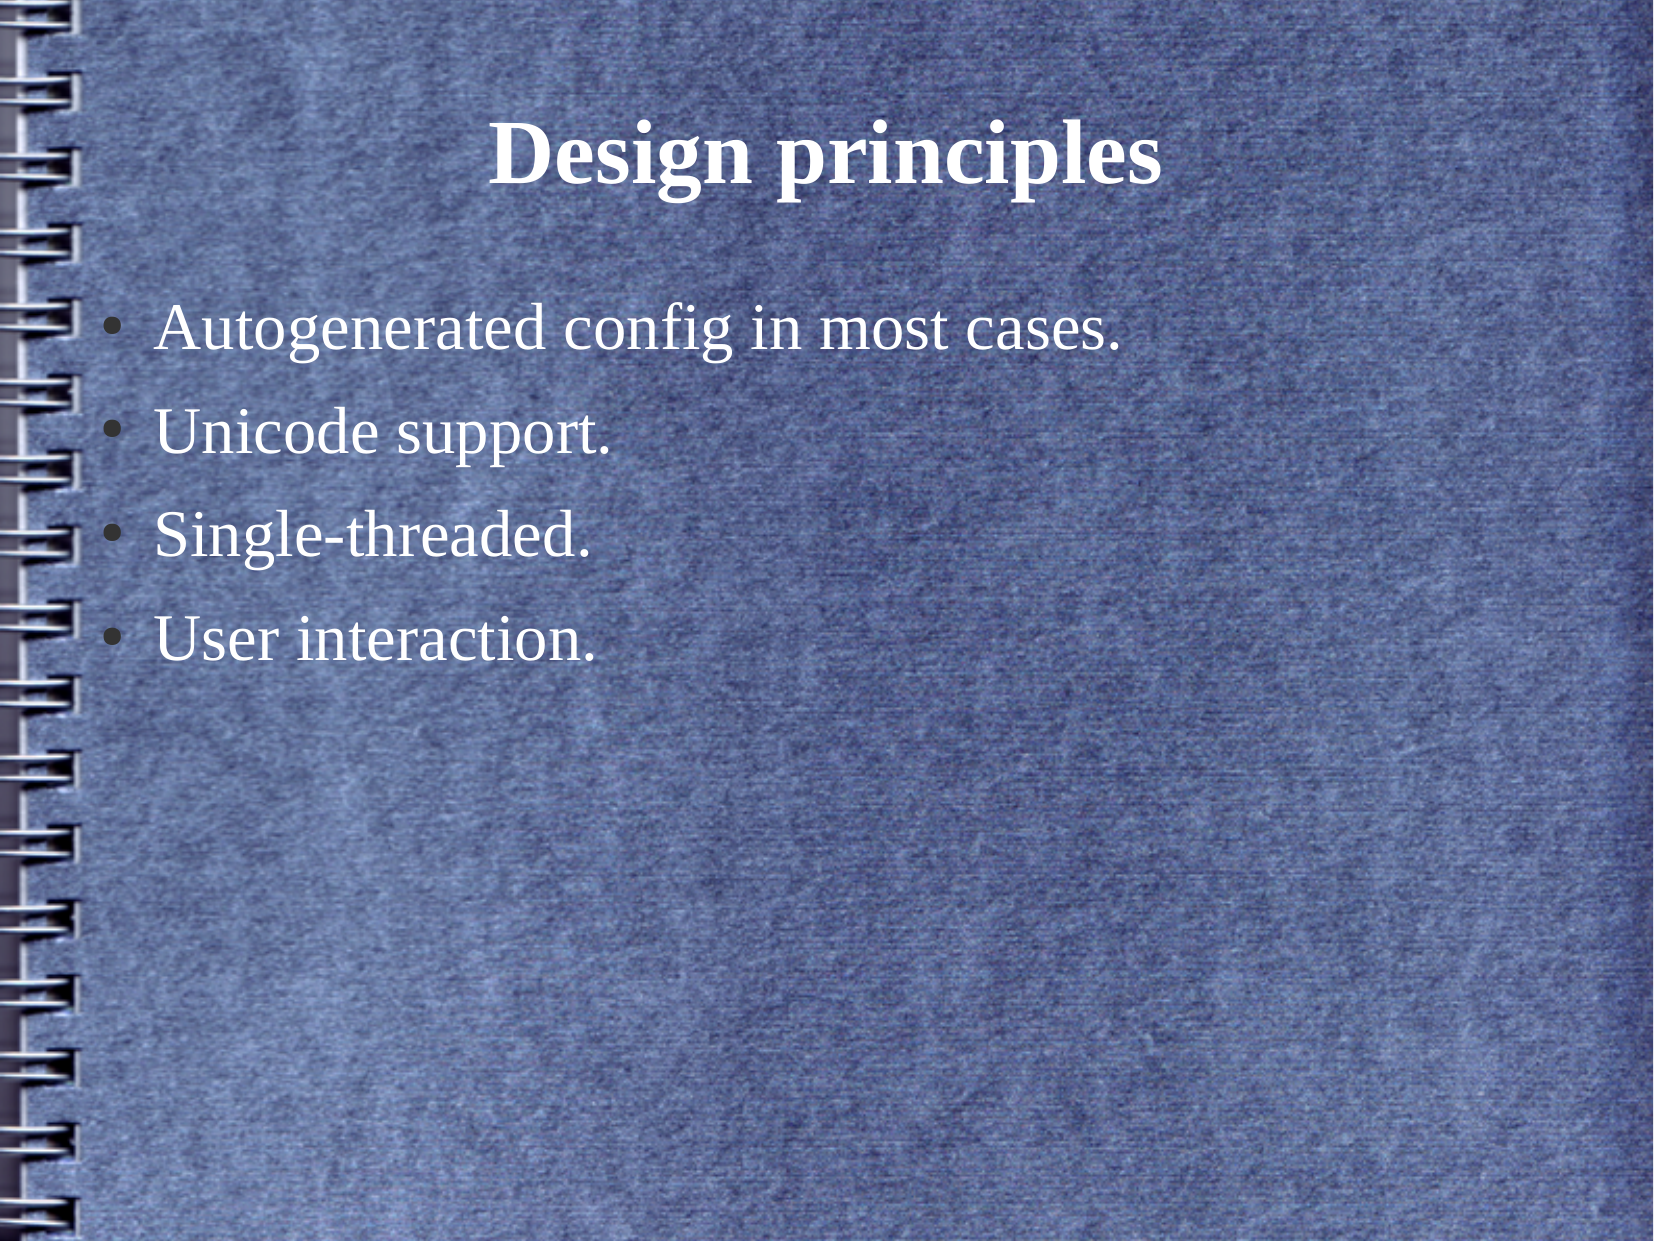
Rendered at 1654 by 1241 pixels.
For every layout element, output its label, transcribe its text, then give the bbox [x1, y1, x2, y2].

list Autogenerated config in most cases. Unicode support. Single-threaded. User interaction. [82, 290, 1571, 1110]
title Design principles [82, 49, 1571, 257]
picture [0, 0, 1654, 1241]
